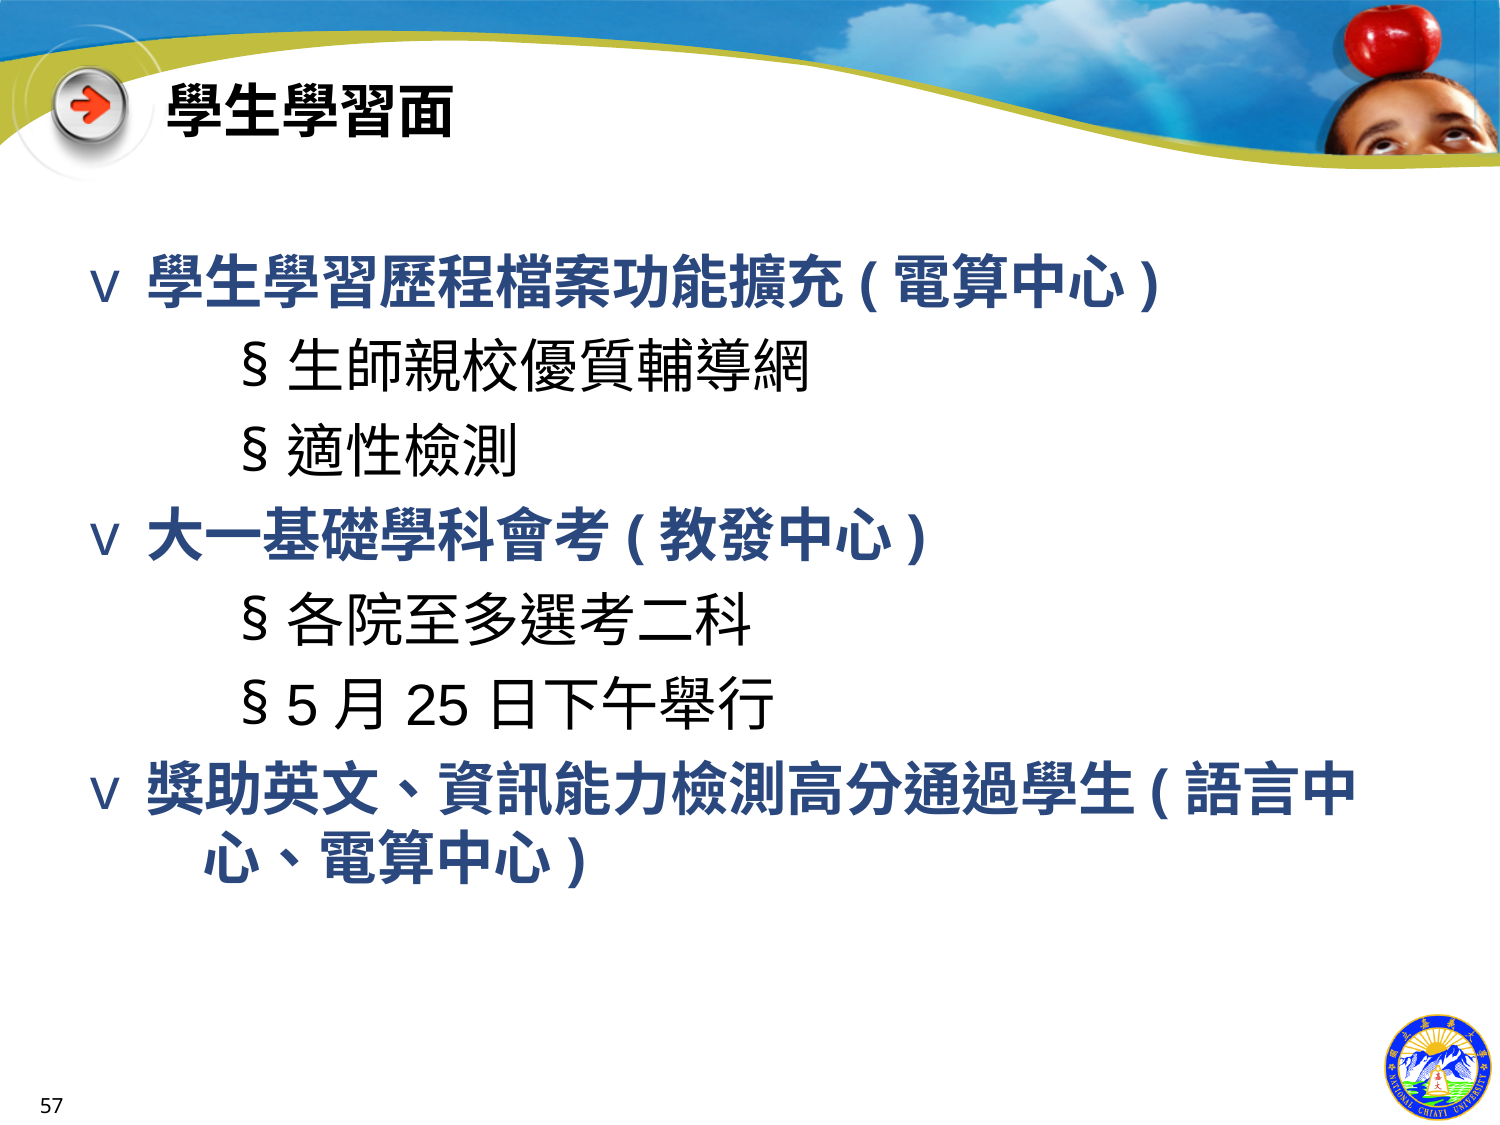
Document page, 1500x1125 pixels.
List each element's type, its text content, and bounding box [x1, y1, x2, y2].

title 學生學習面 [150, 62, 888, 155]
text_box [24, 1084, 376, 1125]
list 學生學習歷程檔案功能擴充(電算中心) 生師親校優質輔導網 適性檢測 大一基礎學科會考(教發中心) 各院至多選考二科 5月25日下午舉行 獎助英文、資訊能力檢測高分通過學生(語言中心、電算中心) [75, 237, 1426, 1051]
